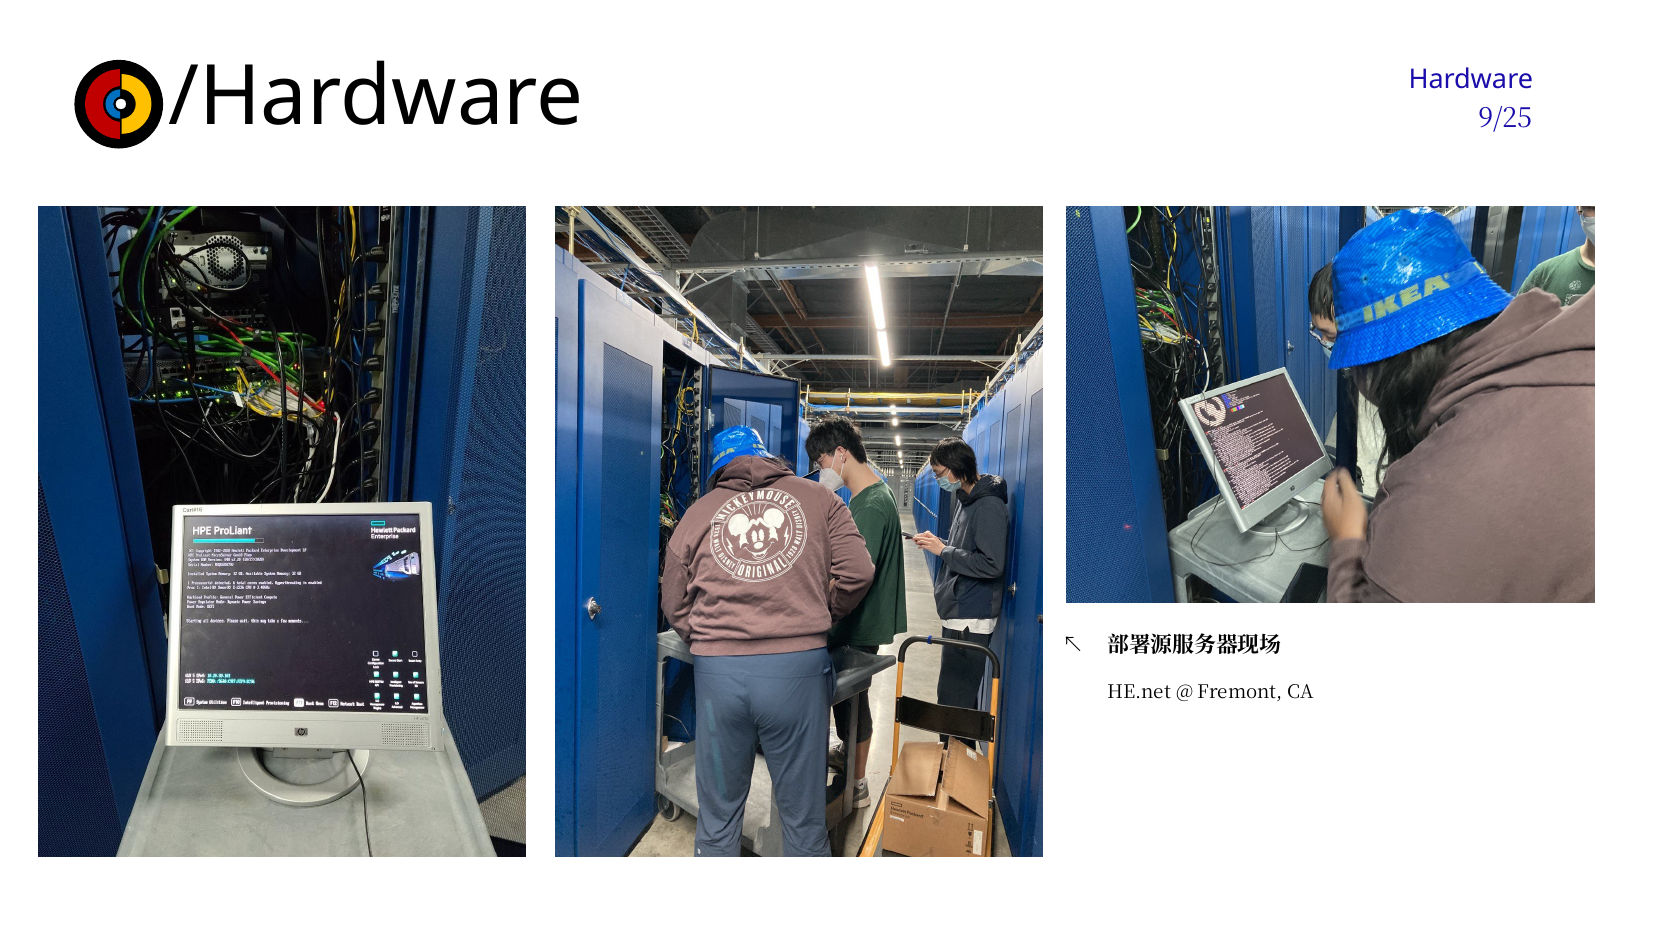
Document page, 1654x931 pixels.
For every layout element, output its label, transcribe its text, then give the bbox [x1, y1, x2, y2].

picture [1066, 206, 1595, 603]
picture [71, 57, 153, 151]
picture [555, 206, 1043, 857]
text_box Hardware 2/25 [1393, 52, 1568, 206]
text_box ↖ 部署源服务器现场 HE.net @ Fremont, CA [1062, 611, 1565, 774]
picture [38, 206, 526, 857]
text_box /Hardware [153, 28, 739, 283]
